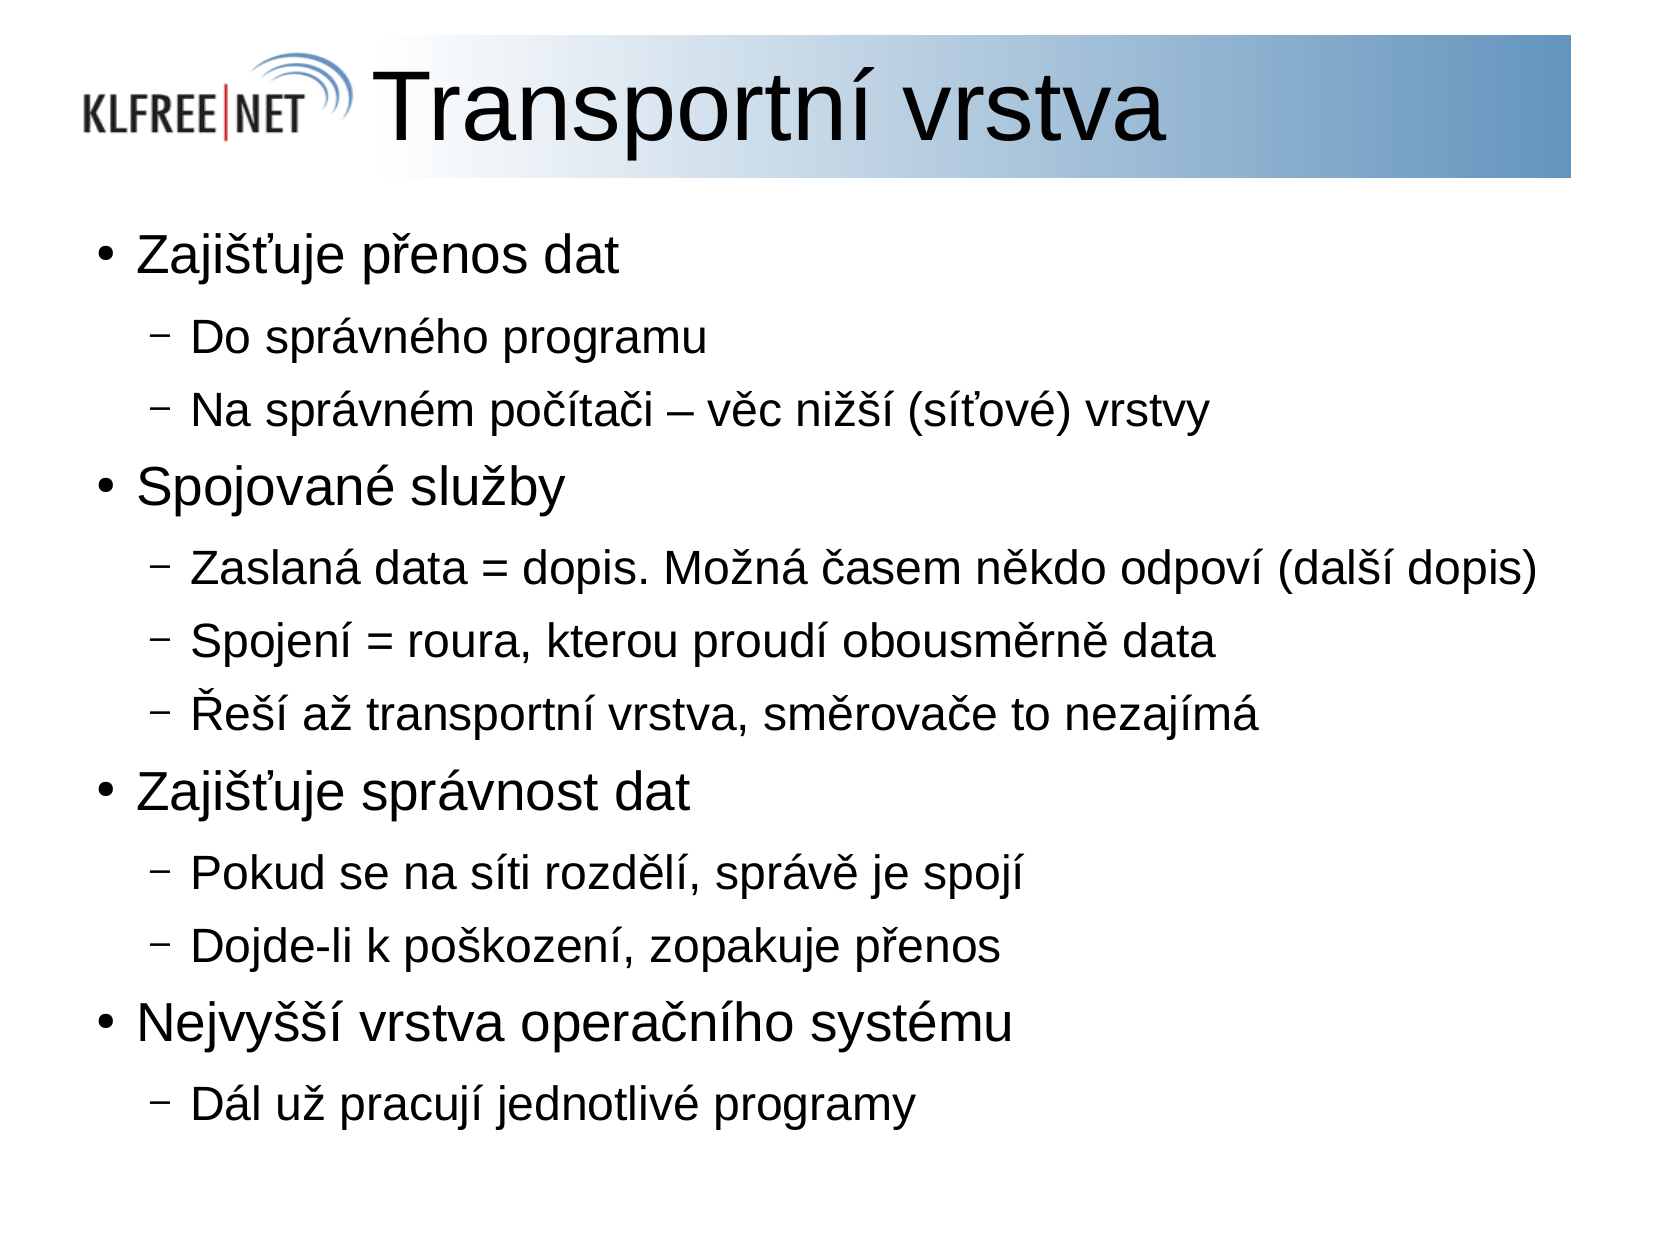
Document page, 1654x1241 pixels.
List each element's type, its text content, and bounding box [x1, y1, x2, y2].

title Transportní vrstva [371, 47, 1560, 166]
picture [59, 11, 372, 201]
list Zajišťuje přenos dat Do správného programu Na správném počítači – věc nižší (síťové) vrstvy Spojované služby Zaslaná data = dopis. Možná časem někdo odpoví (další dopis) Spojení = roura, kterou proudí obousměrně data Řeší až transportní vrstva, směrovače to nezajímá Zajišťuje správnost dat Pokud se na síti rozdělí, správě je spojí Dojde-li k poškození, zopakuje přenos Nejvyšší vrstva operačního systému Dál už pracují jednotlivé programy [82, 224, 1571, 1149]
